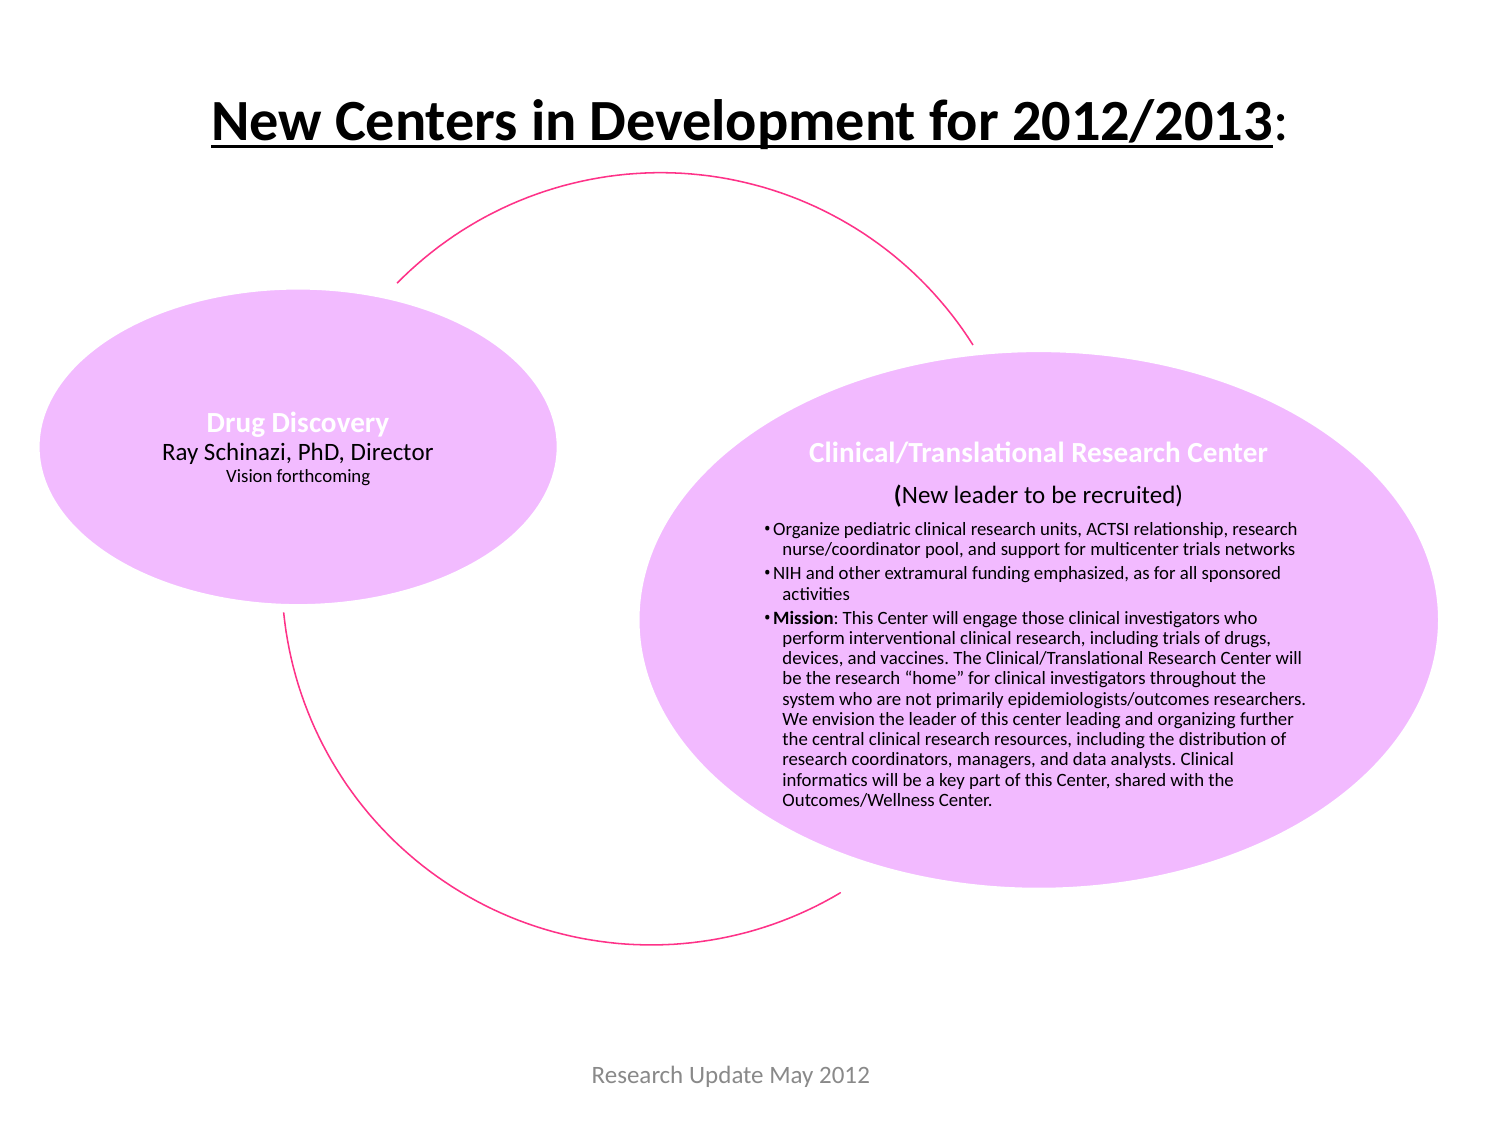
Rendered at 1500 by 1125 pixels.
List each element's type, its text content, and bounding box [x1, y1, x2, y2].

text_box Drug Discovery Ray Schinazi, PhD, Director Vision forthcoming [37, 287, 559, 607]
text_box Research Update May 2012 [525, 1050, 938, 1098]
title New Centers in Development for 2012/2013: [75, 75, 1426, 150]
text_box Clinical/Translational Research Center (New leader to be recruited) Organize pediatric clinical research units, ACTSI relationship, research nurse/coordinator pool, and support for multicenter trials networks NIH and other extramural funding emphasized, as for all sponsored activities Mission: This Center will engage those clinical investigators who perform interventional clinical research, including trials of drugs, devices, and vaccines. The Clinical/Translational Research Center will be the research “home” for clinical investigators throughout the system who are not primarily epidemiologists/outcomes researchers. We envision the leader of this center leading and organizing further the central clinical research resources, including the distribution of research coordinators, managers, and data analysts. Clinical informatics will be a key part of this Center, shared with the Outcomes/Wellness Center. [637, 350, 1441, 890]
